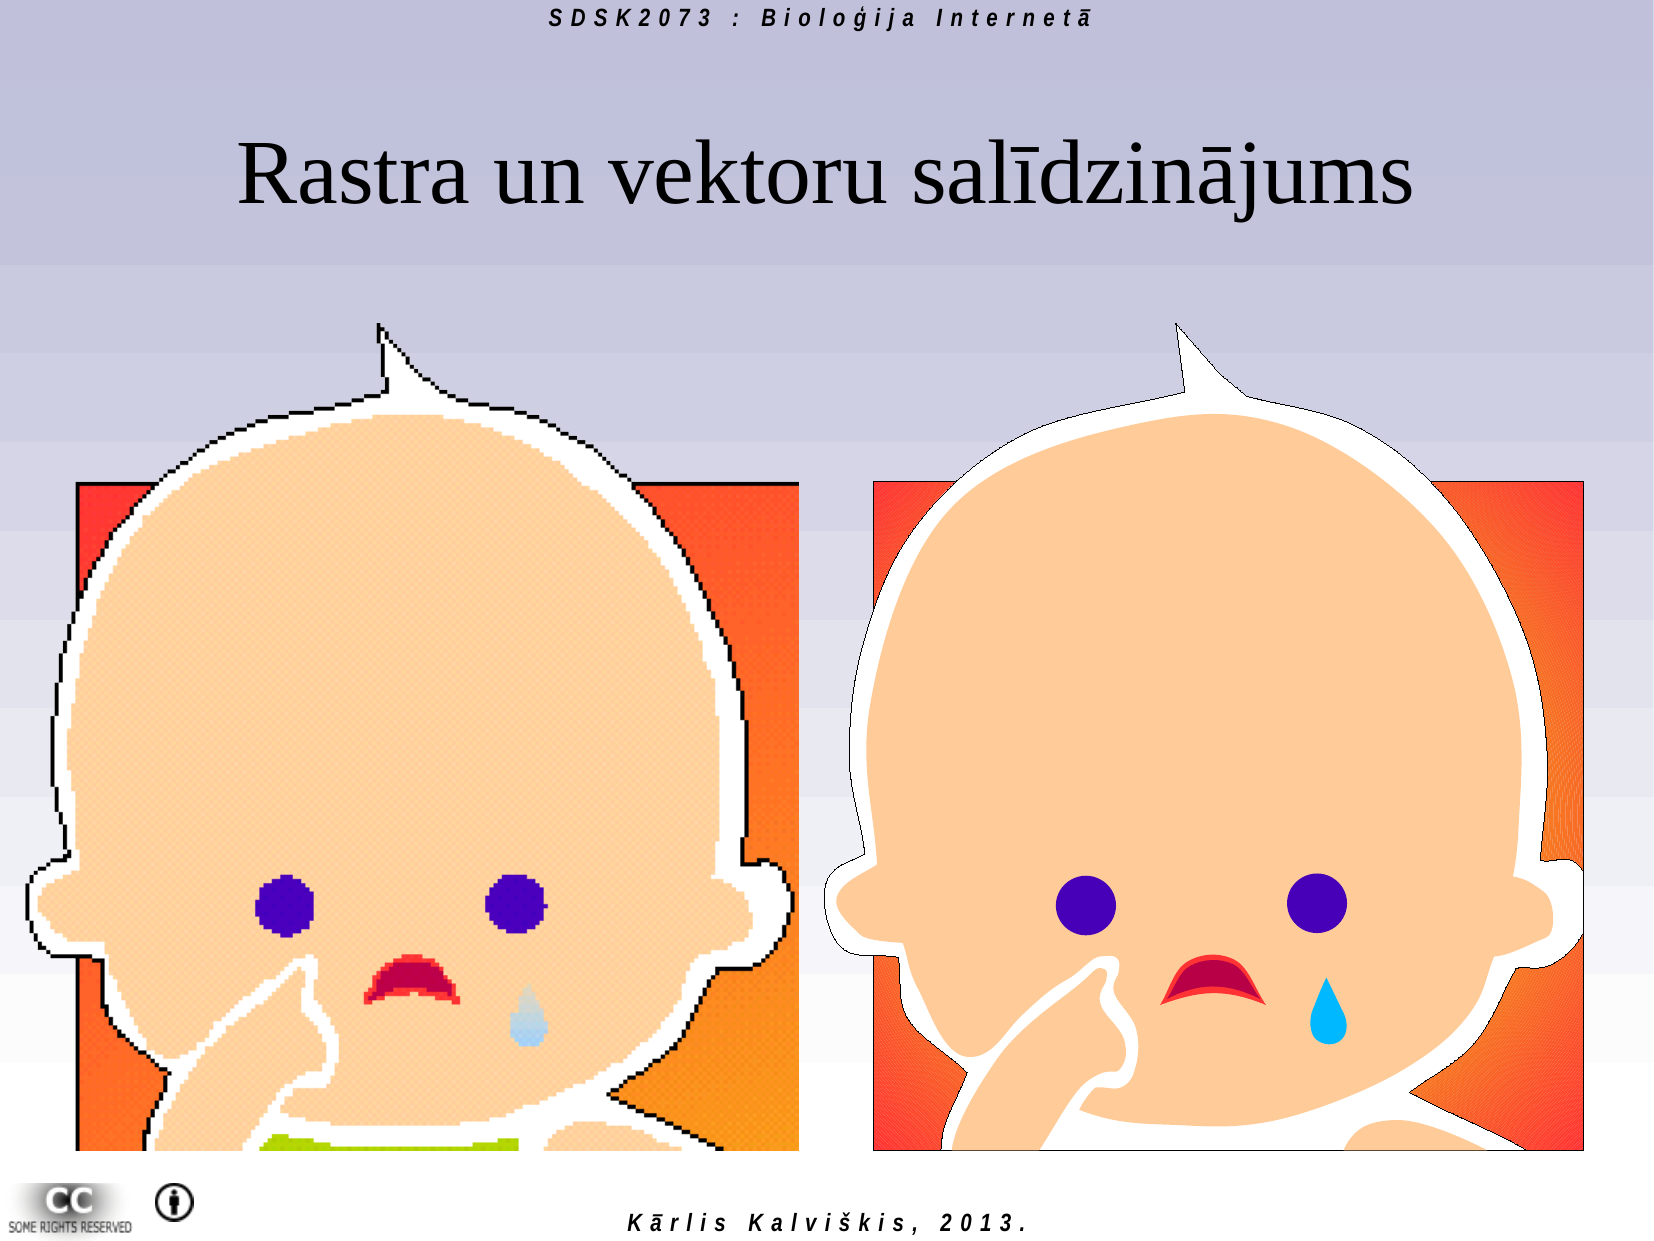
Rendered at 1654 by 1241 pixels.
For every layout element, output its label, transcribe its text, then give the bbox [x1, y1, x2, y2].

text_box [824, 323, 1584, 1151]
title Rastra un vektoru salīdzinājums [29, 49, 1625, 296]
picture [0, 0, 1654, 1241]
